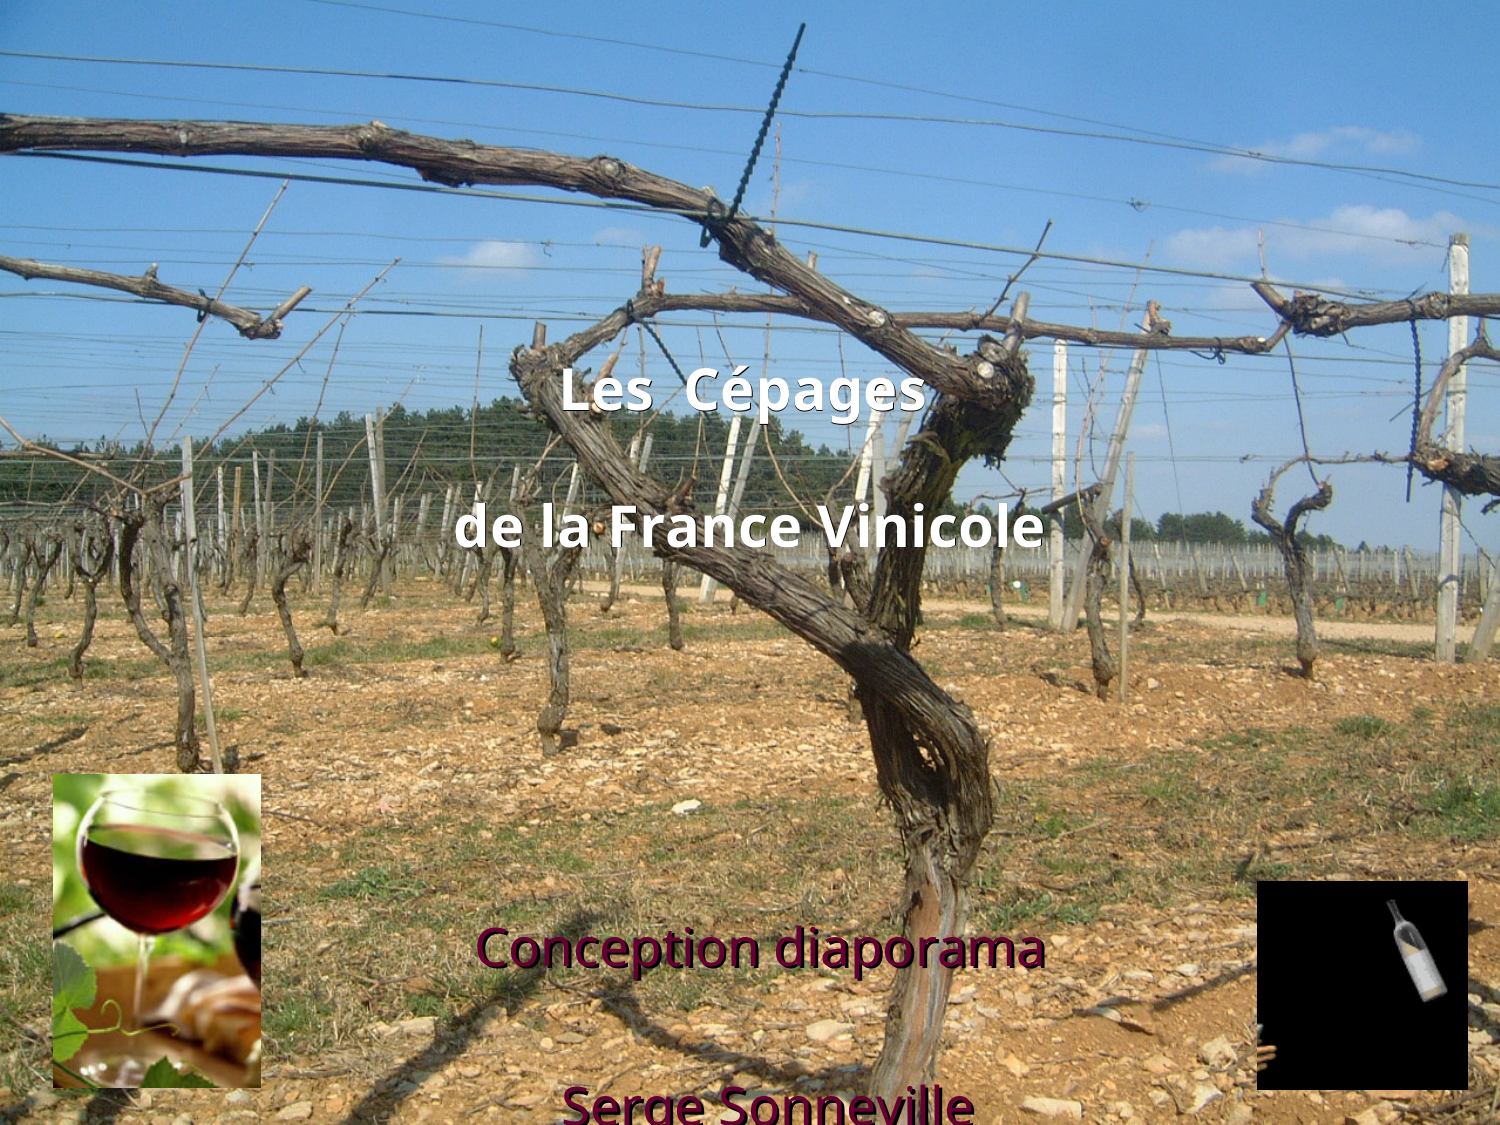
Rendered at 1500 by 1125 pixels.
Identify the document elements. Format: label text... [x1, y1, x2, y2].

picture [928, 1118, 935, 1125]
picture [812, 1118, 818, 1125]
picture [673, 1118, 683, 1125]
picture [825, 1118, 837, 1125]
subtitle Conception diaporama Serge Sonneville [100, 837, 1436, 1118]
picture [653, 1118, 664, 1122]
picture [942, 1118, 953, 1125]
picture [685, 1118, 739, 1125]
picture [776, 1118, 785, 1125]
picture [857, 1118, 887, 1125]
picture [845, 1118, 855, 1125]
picture [915, 1118, 921, 1125]
picture [632, 1118, 651, 1125]
picture [758, 1118, 771, 1122]
picture [587, 1118, 599, 1125]
picture [897, 1118, 908, 1125]
picture [792, 1118, 804, 1125]
picture [0, 0, 1500, 1125]
title Les Cépages de la France Vinicole [112, 346, 1388, 595]
picture [745, 1118, 756, 1125]
picture [601, 1118, 625, 1125]
